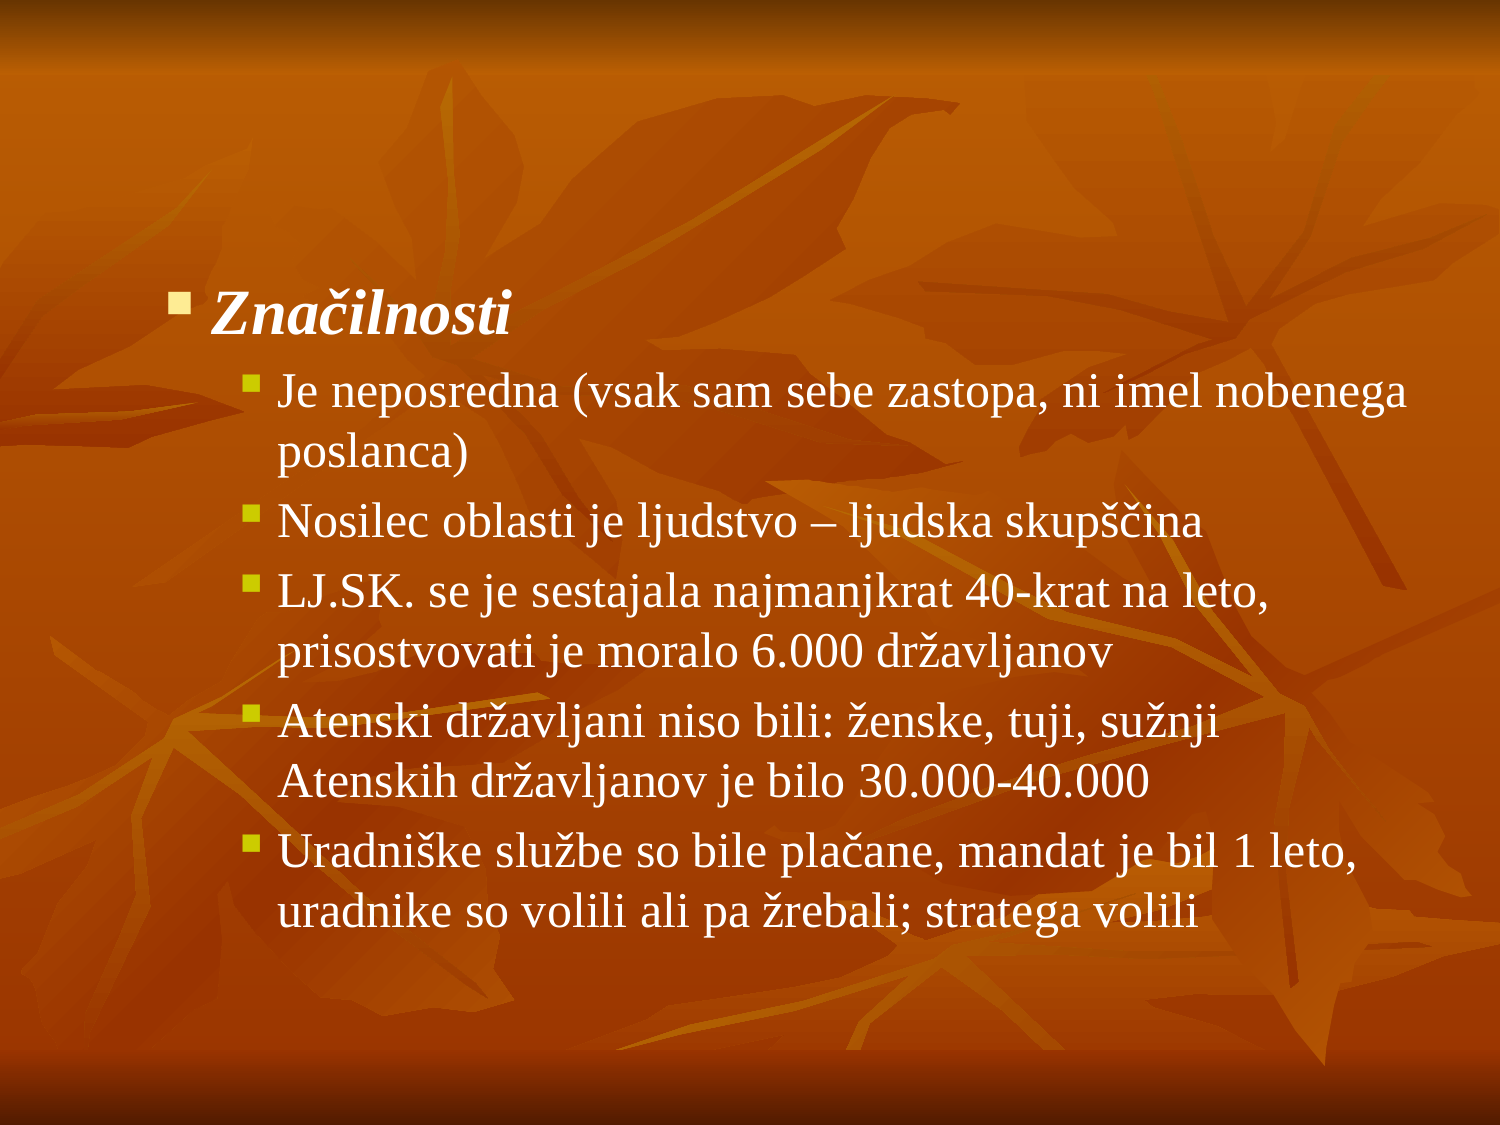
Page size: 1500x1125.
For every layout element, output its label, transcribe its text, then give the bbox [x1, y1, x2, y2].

list Značilnosti Je neposredna (vsak sam sebe zastopa, ni imel nobenega poslanca) Nosilec oblasti je ljudstvo – ljudska skupščina LJ.SK. se je sestajala najmanjkrat 40-krat na leto, prisostvovati je moralo 6.000 državljanov Atenski državljani niso bili: ženske, tuji, sužnji Atenskih državljanov je bilo 30.000-40.000 Uradniške službe so bile plačane, mandat je bil 1 leto, uradnike so volili ali pa žrebali; stratega volili [75, 262, 1425, 1006]
